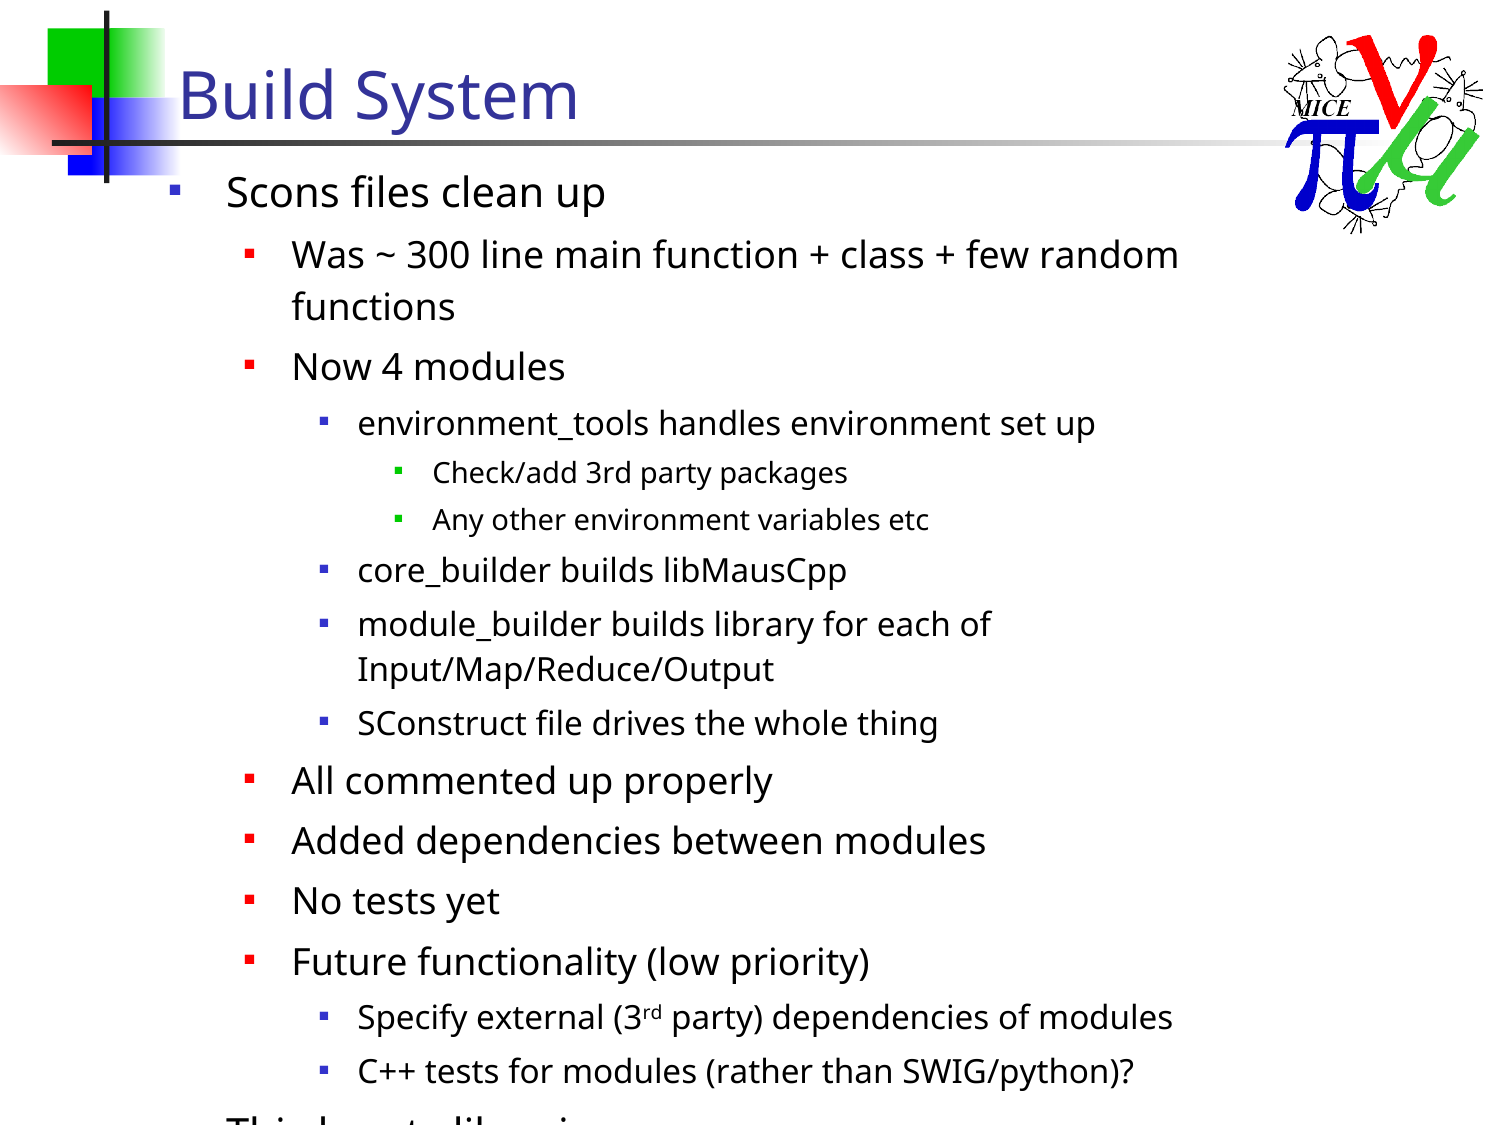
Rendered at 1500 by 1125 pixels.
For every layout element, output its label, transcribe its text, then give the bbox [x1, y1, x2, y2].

title Build System [162, 0, 1441, 188]
list Scons files clean up Was ~ 300 line main function + class + few random functions Now 4 modules environment_tools handles environment set up Check/add 3rd party packages Any other environment variables etc core_builder builds libMausCpp module_builder builds library for each of Input/Map/Reduce/Output SConstruct file drives the whole thing All commented up properly Added dependencies between modules No tests yet Future functionality (low priority) Specify external (3rd party) dependencies of modules C++ tests for modules (rather than SWIG/python)? Third party libraries Support for shared third_party library (Dobbs) Explicitly we only support SL/CENTOS Other distros are supported on a “best effort” basis [154, 154, 1353, 1090]
picture [1353, 5, 1500, 251]
